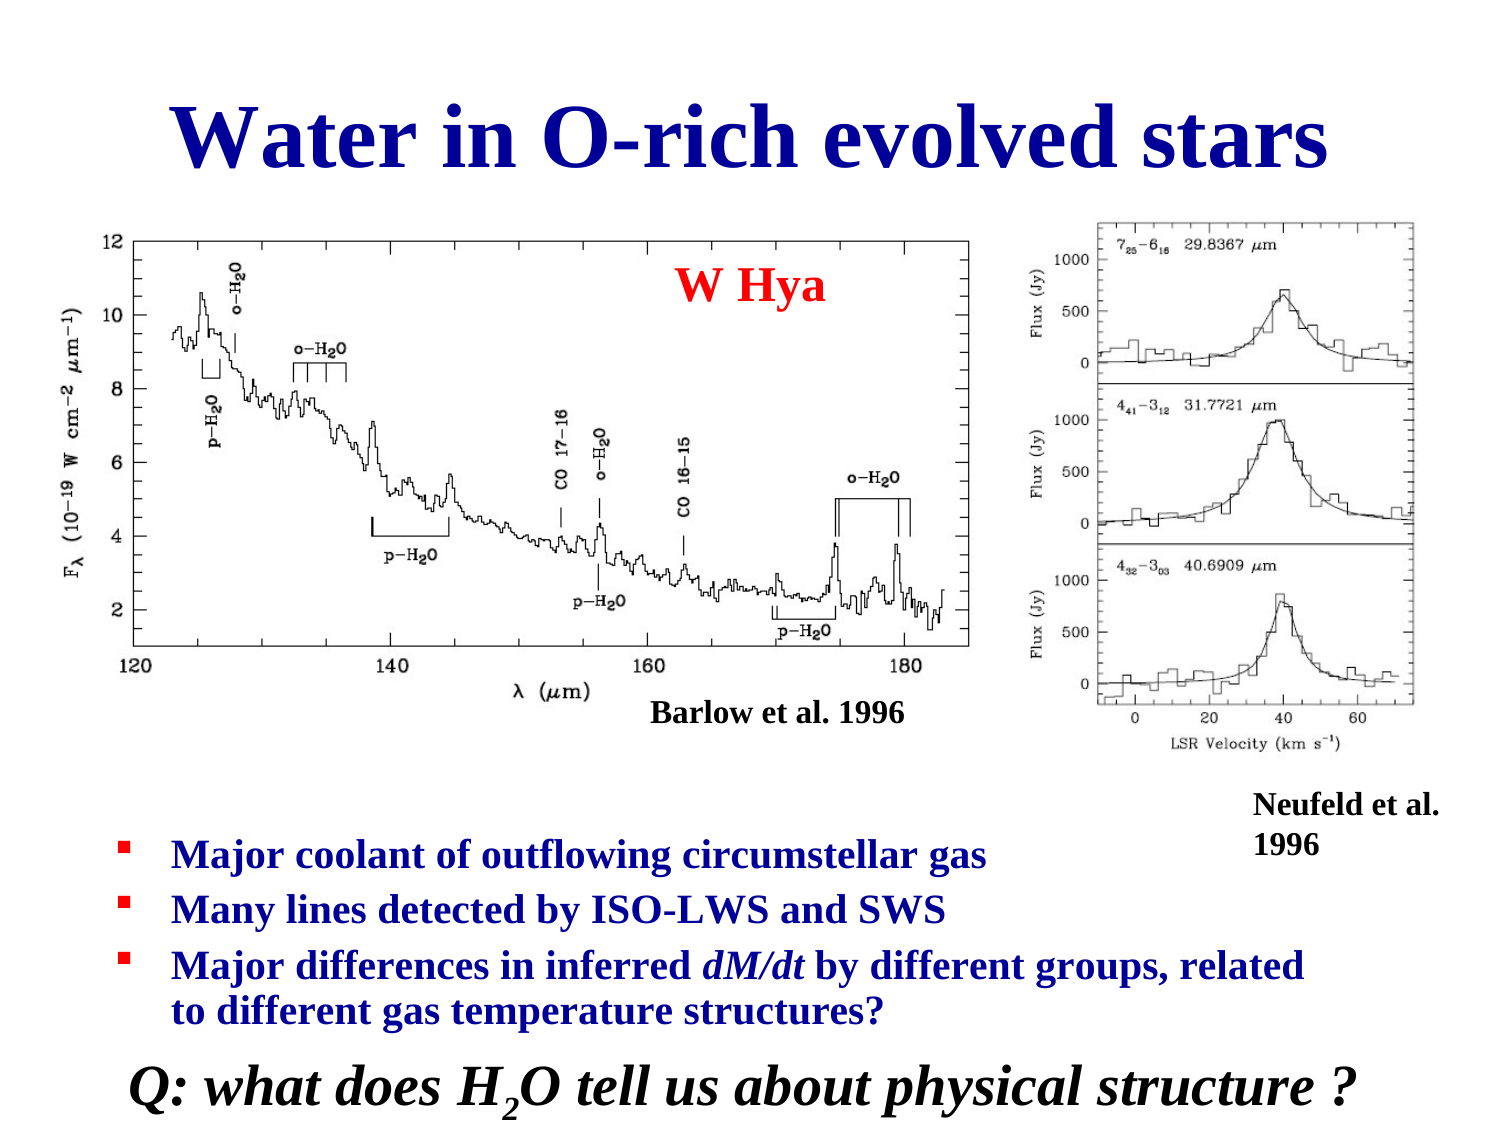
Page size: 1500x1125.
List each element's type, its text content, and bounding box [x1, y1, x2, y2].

title Water in O-rich evolved stars [112, 37, 1388, 225]
text_box Neufeld et al. 1996 [1238, 774, 1456, 871]
picture [50, 222, 988, 710]
list Major coolant of outflowing circumstellar gas Many lines detected by ISO-LWS and SWS Major differences in inferred dM/dt by different groups, related to different gas temperature structures? [99, 825, 1363, 1097]
text_box W Hya [660, 244, 842, 320]
text_box Q: what does H2O tell us about physical structure ? [113, 1039, 1375, 1125]
picture [1012, 212, 1452, 763]
text_box Barlow et al. 1996 [635, 682, 921, 738]
